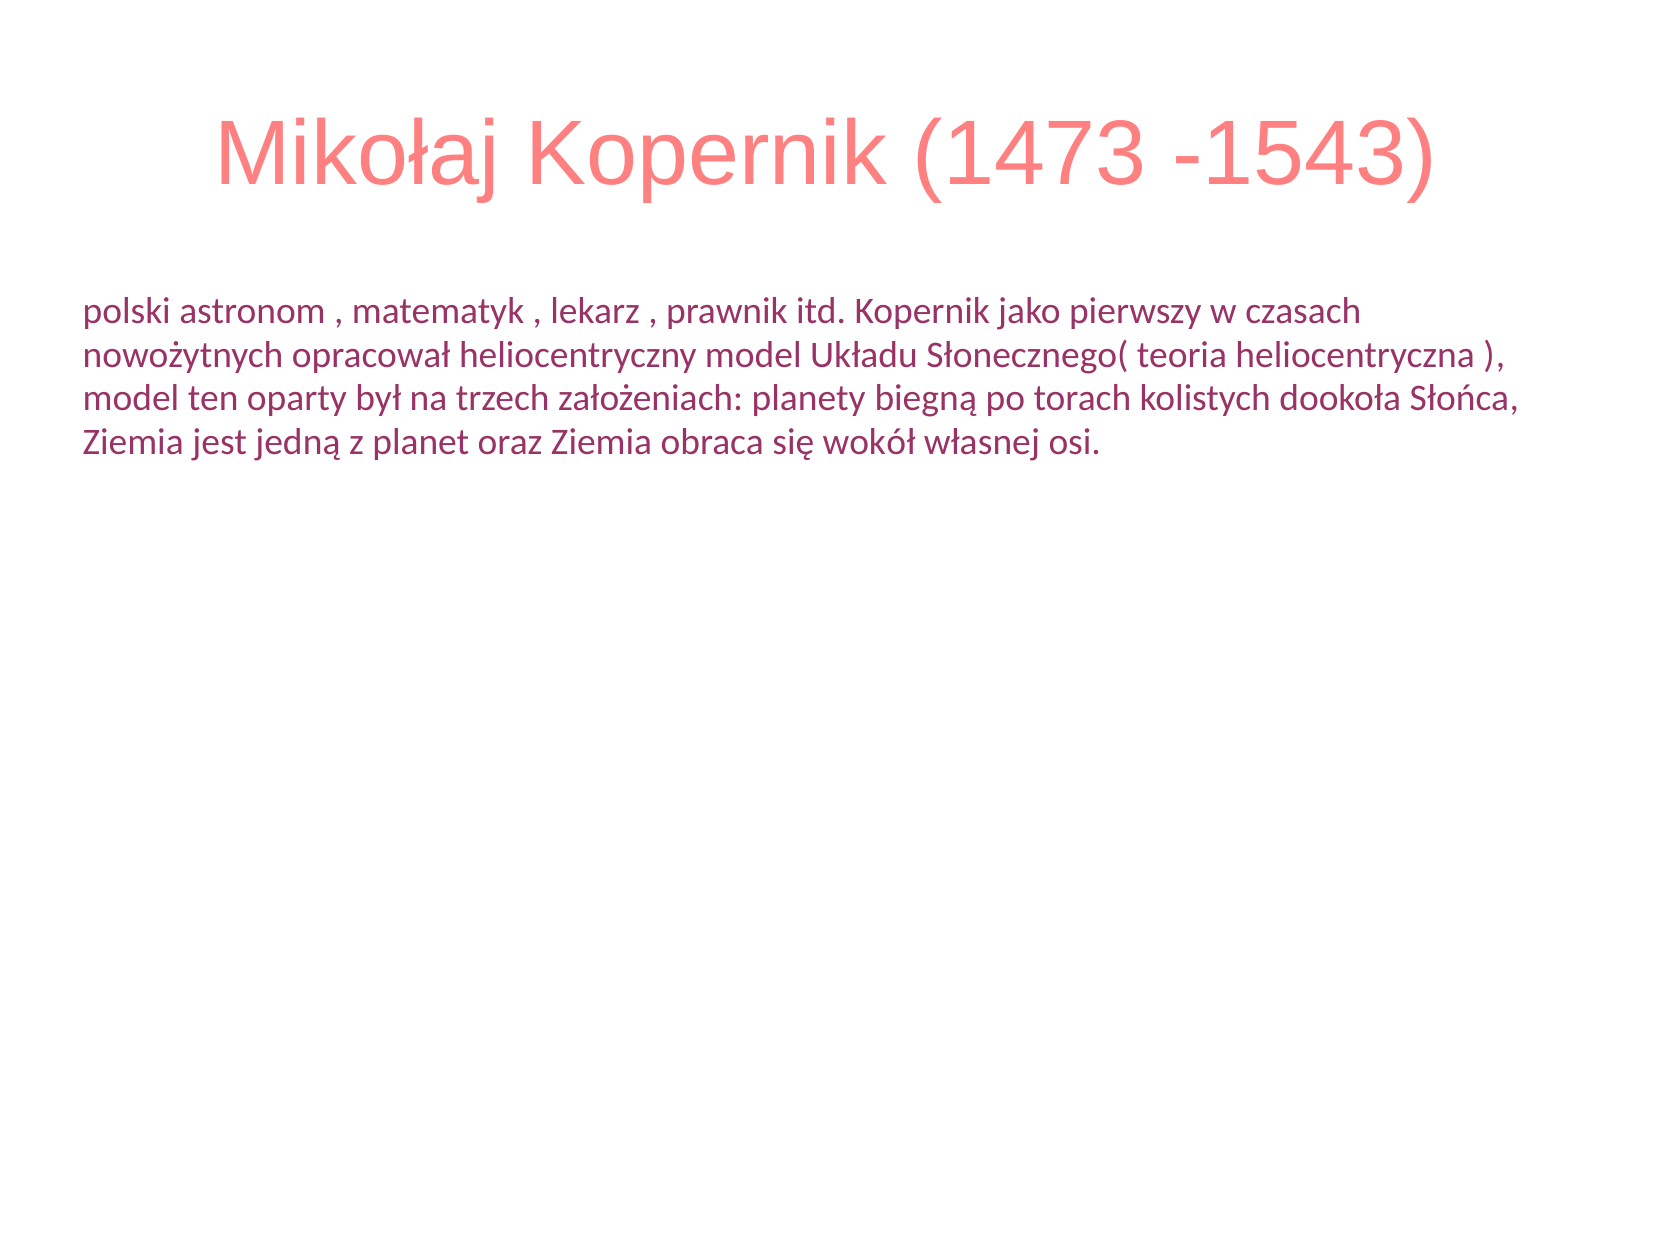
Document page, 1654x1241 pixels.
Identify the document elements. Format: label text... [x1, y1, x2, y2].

list polski astronom , matematyk , lekarz , prawnik itd. Kopernik jako pierwszy w czasach nowożytnych opracował heliocentryczny model Układu Słonecznego( teoria heliocentryczna ), model ten oparty był na trzech założeniach: planety biegną po torach kolistych dookoła Słońca, Ziemia jest jedną z planet oraz Ziemia obraca się wokół własnej osi. [82, 290, 1571, 1109]
title Mikołaj Kopernik (1473 -1543) [82, 49, 1571, 257]
